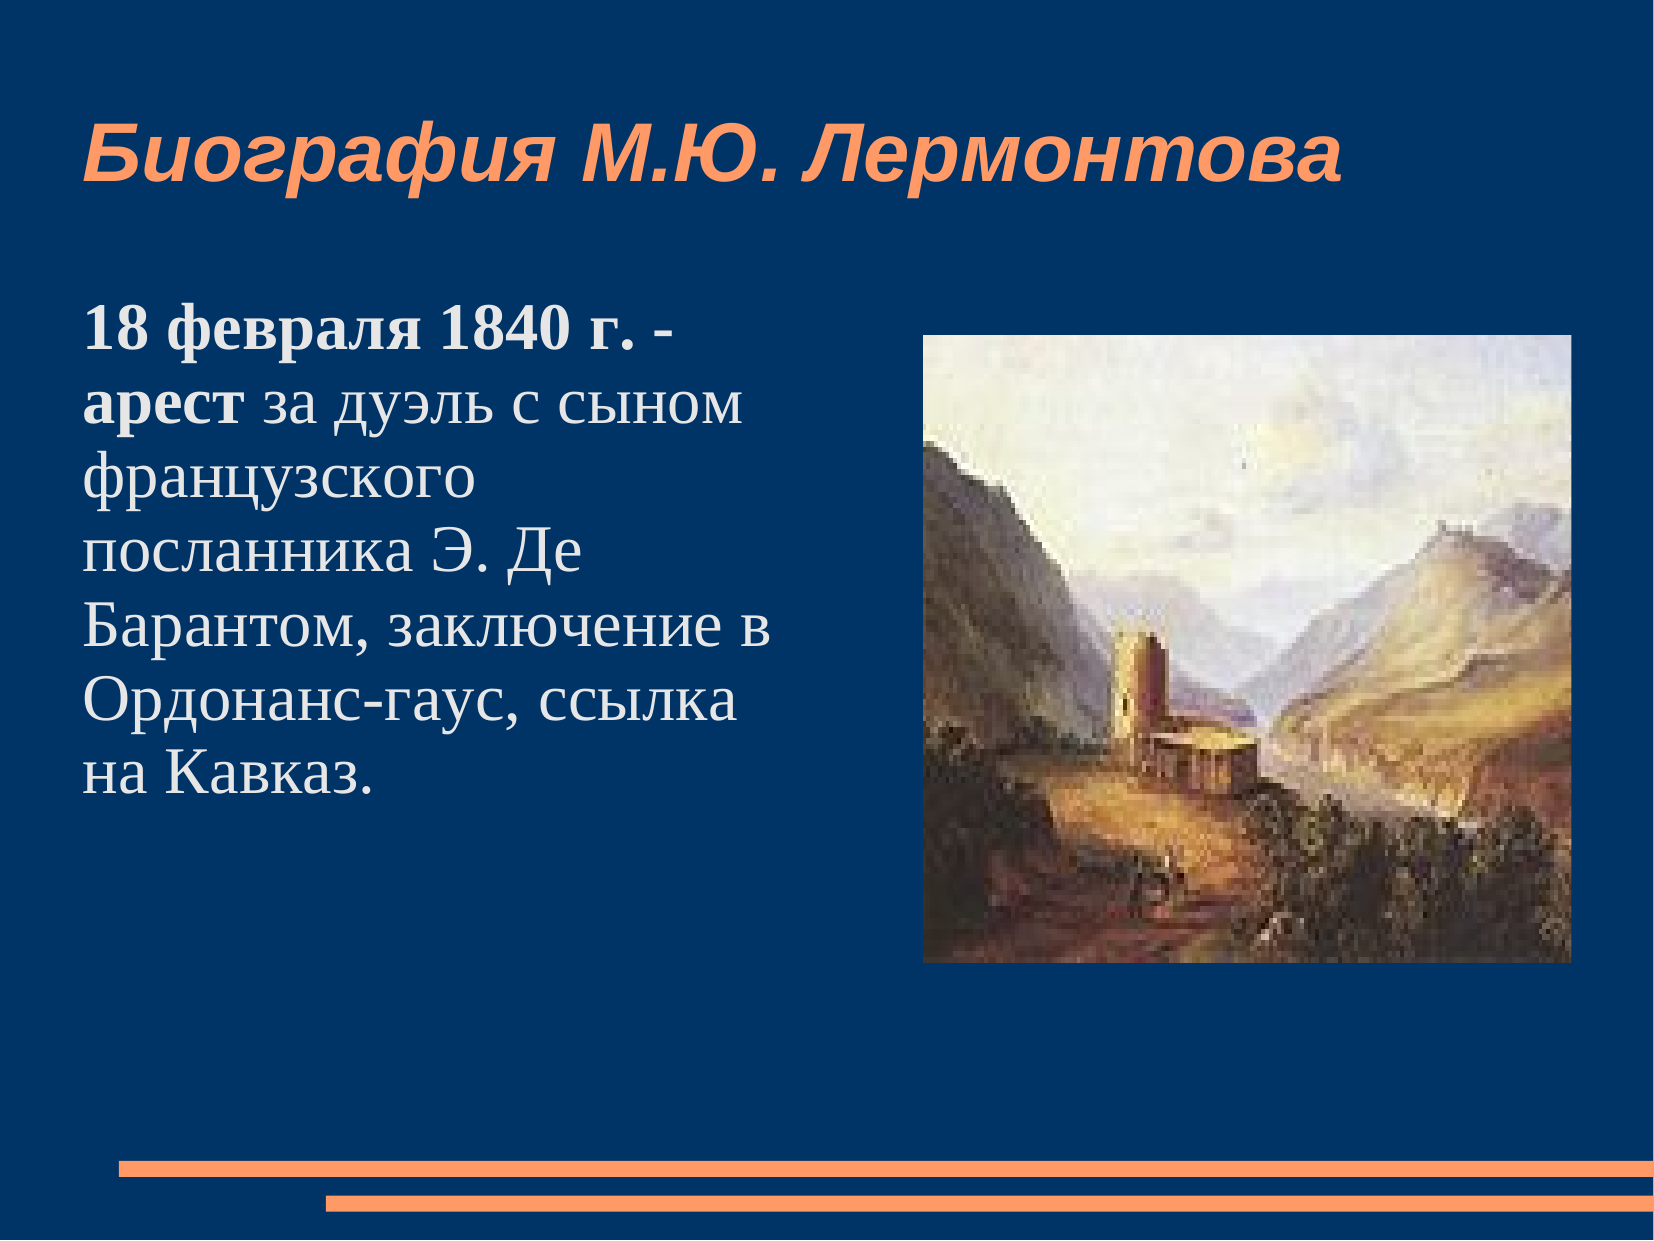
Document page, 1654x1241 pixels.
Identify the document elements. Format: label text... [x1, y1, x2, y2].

title Биография М.Ю. Лермонтова [82, 56, 1571, 250]
list 18 февраля 1840 г. - арест за дуэль с сыном французского посланника Э. Де Барантом, заключение в Ордонанс-гаус, ссылка на Кавказ. [82, 290, 797, 1094]
chart [797, 236, 1572, 1152]
